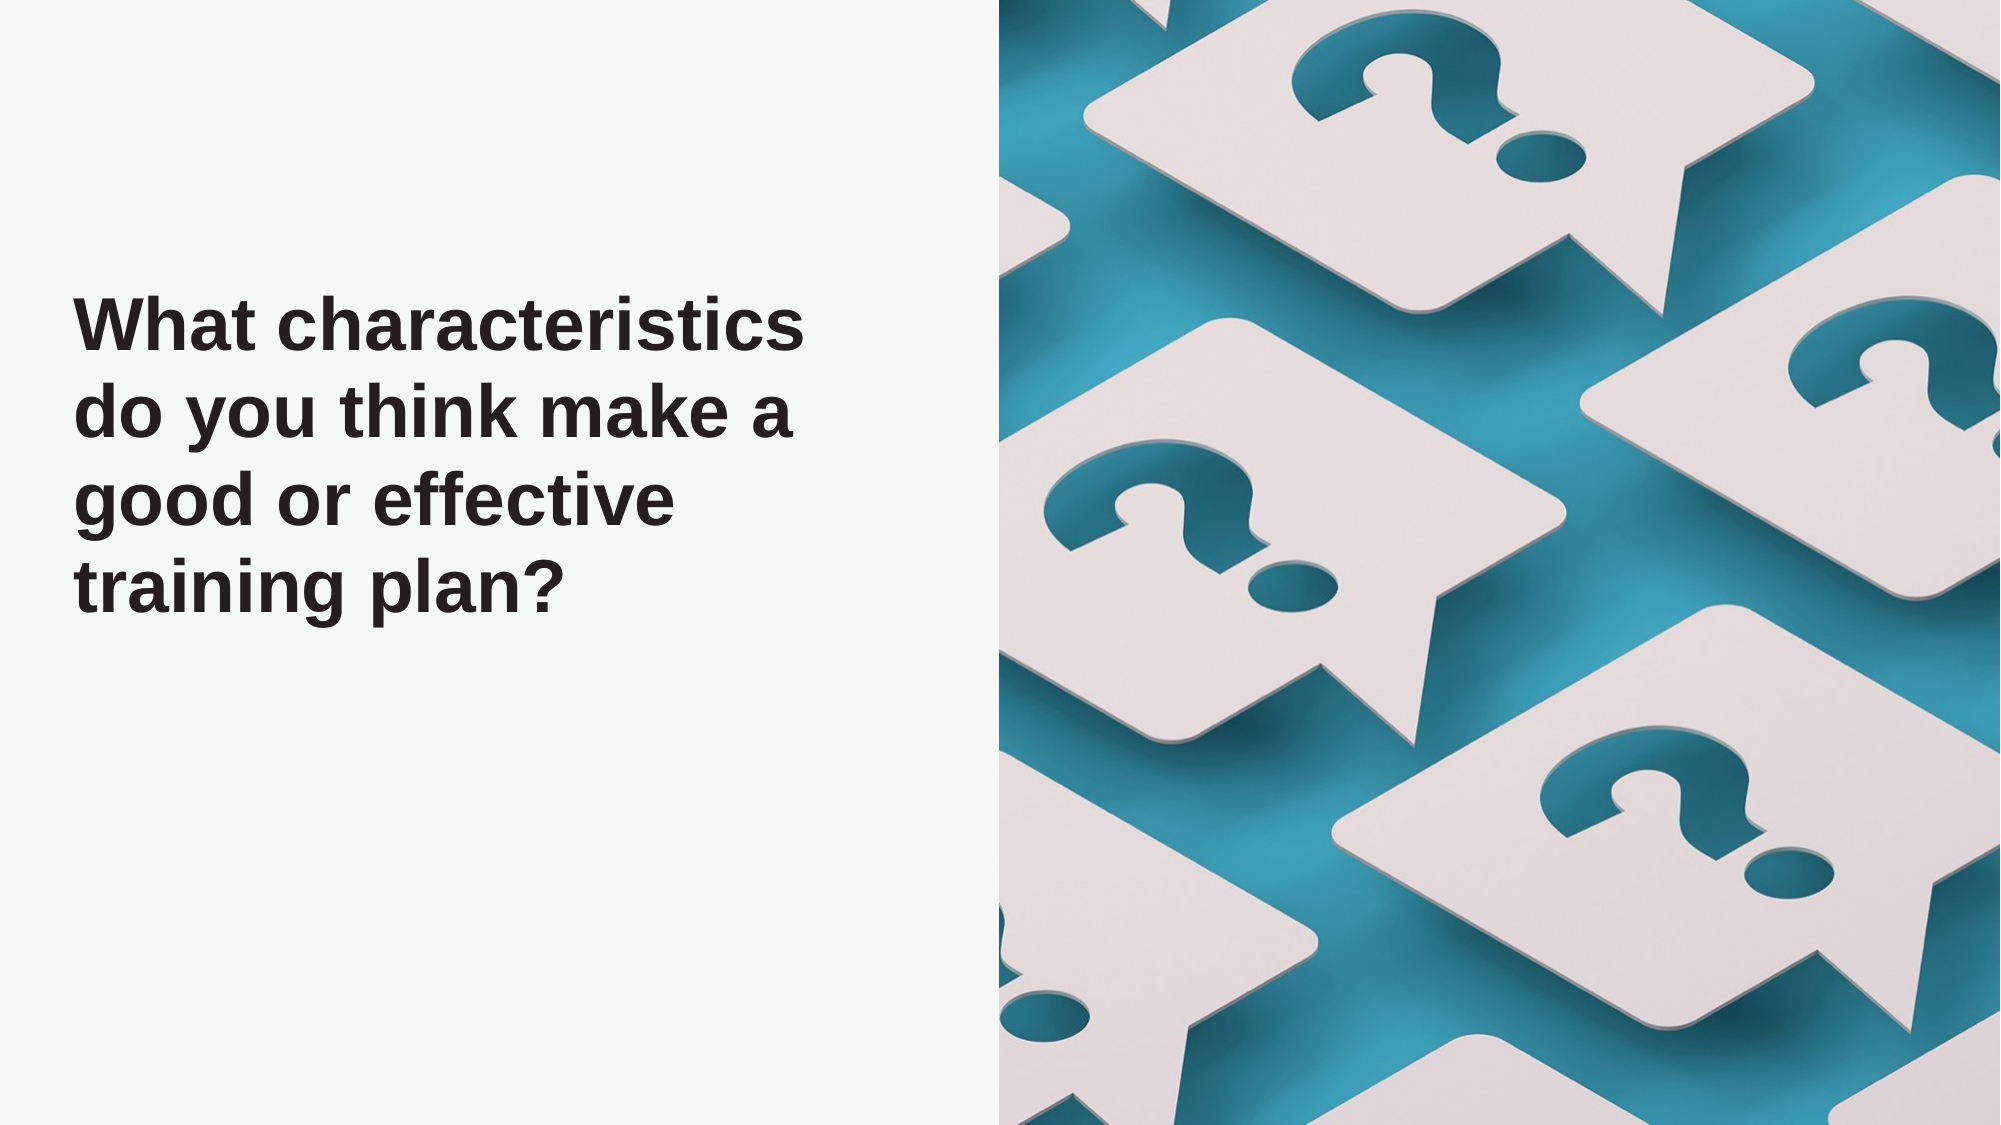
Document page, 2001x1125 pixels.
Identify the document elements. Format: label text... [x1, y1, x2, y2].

title What characteristics do you think make a good or effective training plan? [58, 270, 864, 784]
picture [999, 0, 2000, 1125]
